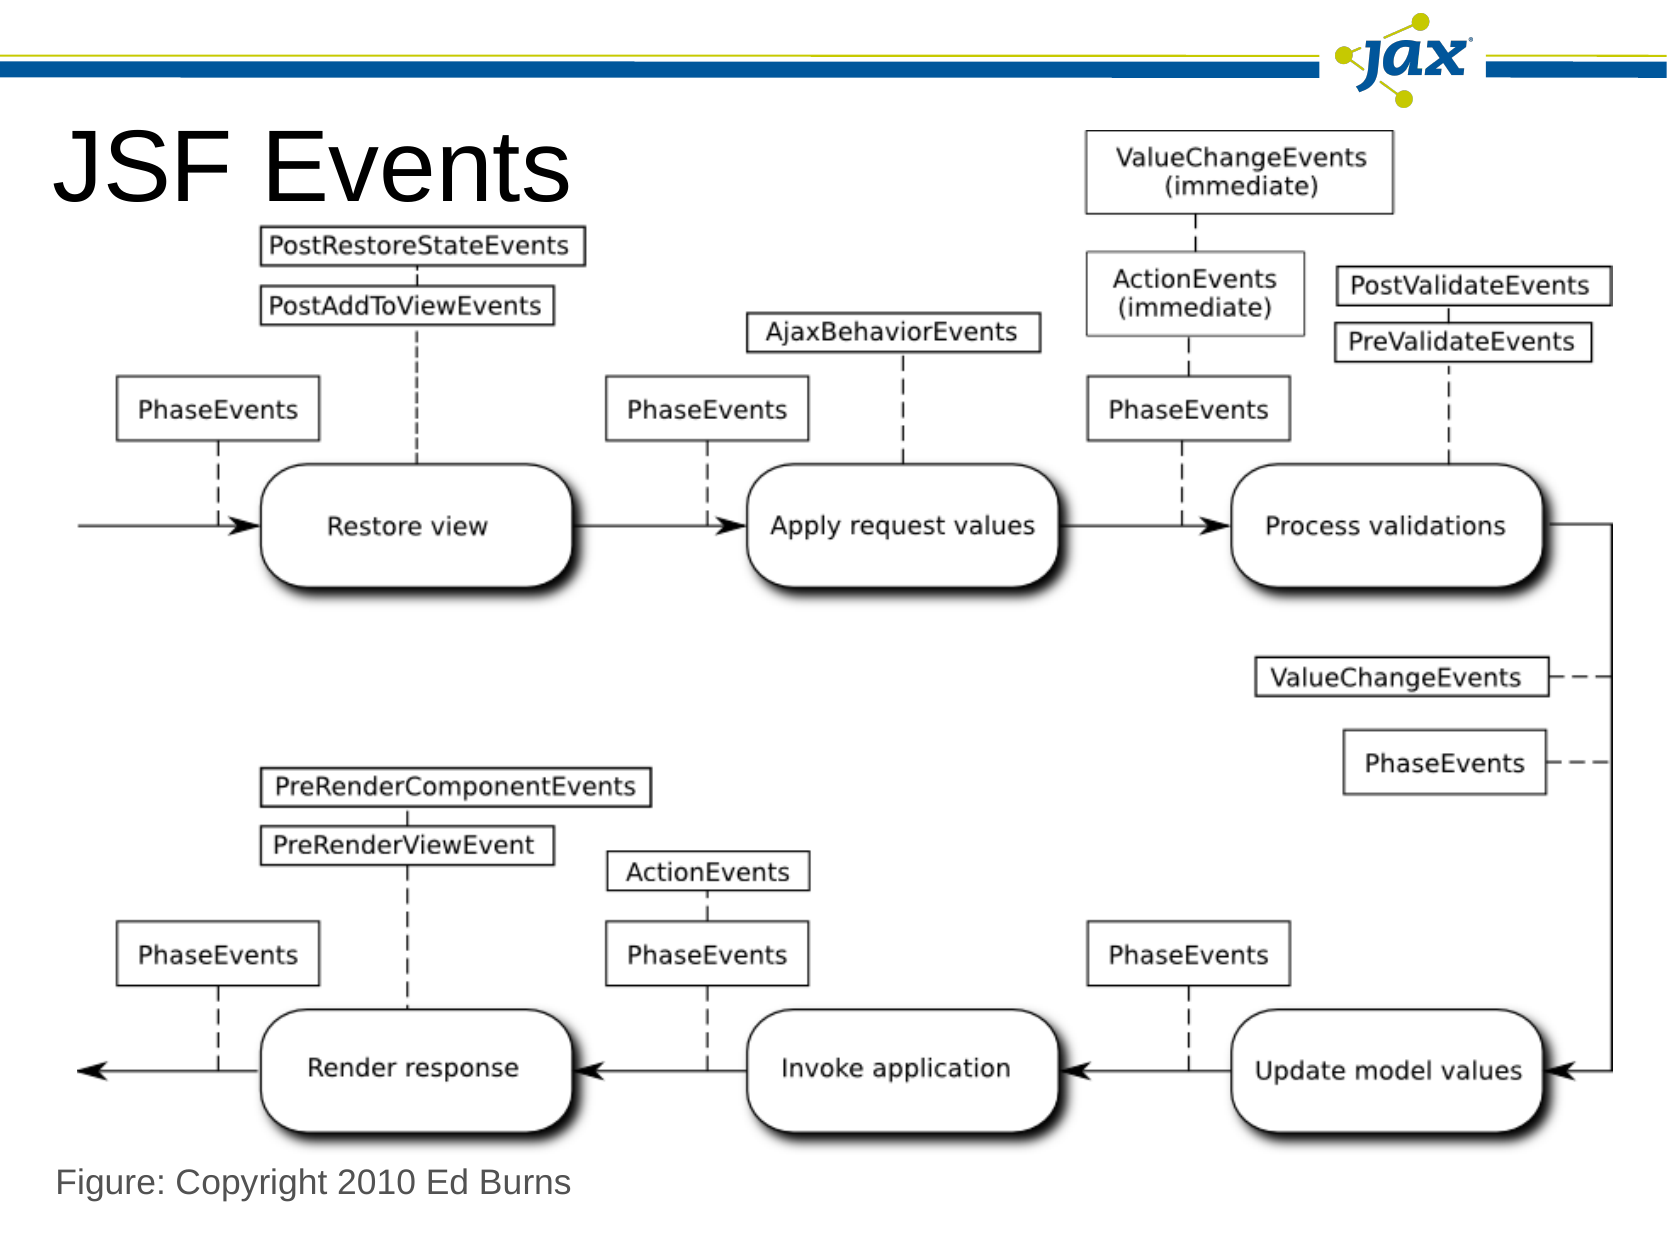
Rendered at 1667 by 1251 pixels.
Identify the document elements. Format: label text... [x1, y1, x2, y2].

picture [1335, 13, 1473, 91]
title JSF Events [37, 91, 1651, 230]
text_box Figure: Copyright 2010 Ed Burns [55, 1162, 961, 1204]
picture [77, 230, 1613, 1155]
